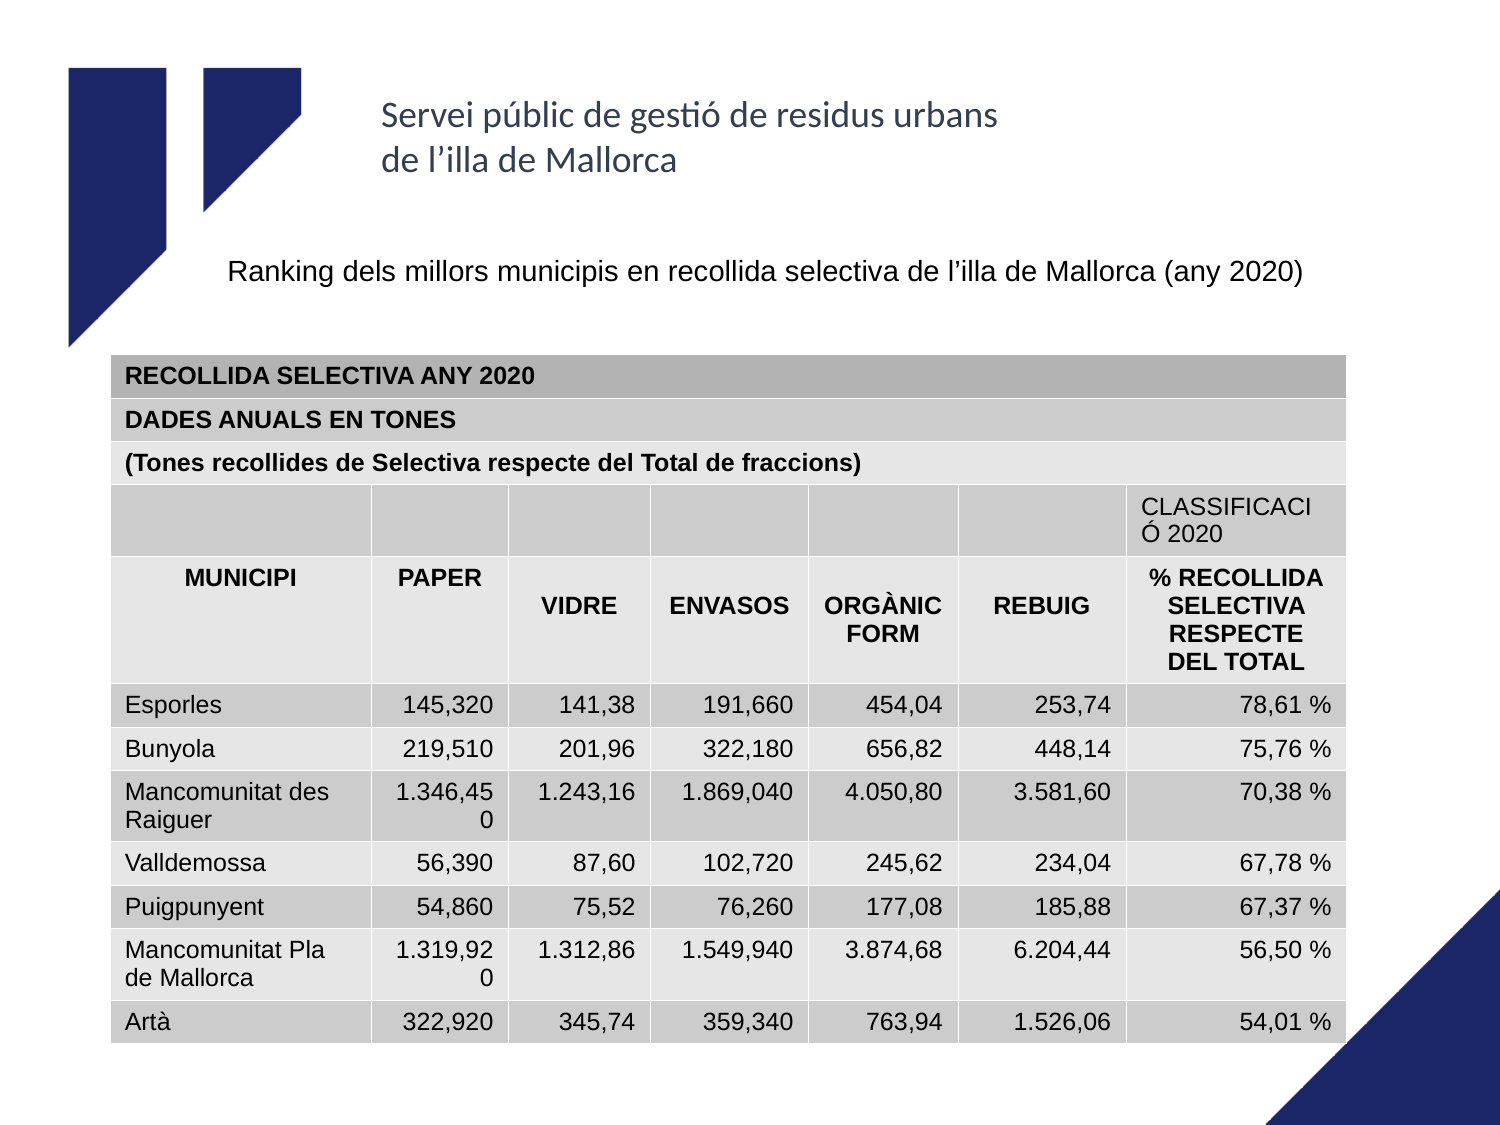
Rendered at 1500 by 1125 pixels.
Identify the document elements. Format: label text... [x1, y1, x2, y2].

table_cell 234,04 [959, 842, 1126, 885]
table_cell 1.243,16 [509, 771, 650, 841]
table_cell 76,260 [651, 886, 808, 928]
table_cell Artà [111, 1001, 371, 1043]
table_cell Bunyola [111, 728, 371, 770]
table_cell (Tones recollides de Selectiva respecte del Total de fraccions) [111, 442, 1346, 484]
table_cell % RECOLLIDA SELECTIVA RESPECTE DEL TOTAL [1127, 557, 1346, 683]
table_cell 75,76 % [1127, 728, 1346, 770]
title Servei públic de gestió de residus urbans de l’illa de Mallorca [366, 82, 1099, 213]
table_cell 177,08 [809, 886, 958, 928]
table_cell 1.312,86 [509, 929, 650, 1000]
table_cell 3.874,68 [809, 929, 958, 1000]
table_cell 219,510 [372, 728, 508, 770]
table_cell [959, 485, 1126, 556]
table_cell [651, 485, 808, 556]
table_cell 201,96 [509, 728, 650, 770]
table_cell 141,38 [509, 684, 650, 727]
text_box Ranking dels millors municipis en recollida selectiva de l’illa de Mallorca (any 2020) [212, 248, 1371, 328]
table_cell ENVASOS [651, 557, 808, 683]
table_cell DADES ANUALS EN TONES [111, 399, 1346, 441]
table_cell 322,920 [372, 1001, 508, 1043]
table_cell 448,14 [959, 728, 1126, 770]
table_cell 87,60 [509, 842, 650, 885]
table_cell CLASSIFICACIÓ 2020 [1127, 485, 1346, 556]
table_cell 70,38 % [1127, 771, 1346, 841]
table_cell 1.869,040 [651, 771, 808, 841]
table_cell [111, 485, 371, 556]
table_cell [509, 485, 650, 556]
table_cell REBUIG [959, 557, 1126, 683]
table_cell 67,37 % [1127, 886, 1346, 928]
table_cell 54,01 % [1127, 1001, 1346, 1043]
table_cell 67,78 % [1127, 842, 1346, 885]
table_header RECOLLIDA SELECTIVA ANY 2020 [111, 355, 1346, 398]
table_cell 145,320 [372, 684, 508, 727]
table_cell 1.319,920 [372, 929, 508, 1000]
table_cell 4.050,80 [809, 771, 958, 841]
picture [0, 0, 1500, 1125]
table_cell 763,94 [809, 1001, 958, 1043]
table_cell MUNICIPI [111, 557, 371, 683]
table_cell 253,74 [959, 684, 1126, 727]
table_cell Mancomunitat Pla de Mallorca [111, 929, 371, 1000]
table_cell 191,660 [651, 684, 808, 727]
table_cell Mancomunitat des Raiguer [111, 771, 371, 841]
table_cell 345,74 [509, 1001, 650, 1043]
table_cell VIDRE [509, 557, 650, 683]
table_cell 359,340 [651, 1001, 808, 1043]
table_cell 3.581,60 [959, 771, 1126, 841]
table_cell Valldemossa [111, 842, 371, 885]
table_cell 454,04 [809, 684, 958, 727]
table_cell 1.346,450 [372, 771, 508, 841]
table_cell 185,88 [959, 886, 1126, 928]
table_cell 56,50 % [1127, 929, 1346, 1000]
table_cell 54,860 [372, 886, 508, 928]
table_cell 75,52 [509, 886, 650, 928]
table_cell 322,180 [651, 728, 808, 770]
table_cell 78,61 % [1127, 684, 1346, 727]
table_cell 102,720 [651, 842, 808, 885]
table_cell 1.549,940 [651, 929, 808, 1000]
table_cell 6.204,44 [959, 929, 1126, 1000]
table_cell PAPER [372, 557, 508, 683]
table_cell 245,62 [809, 842, 958, 885]
table_cell [372, 485, 508, 556]
table_cell Esporles [111, 684, 371, 727]
table_cell Puigpunyent [111, 886, 371, 928]
table_cell 1.526,06 [959, 1001, 1126, 1043]
table_cell ORGÀNIC FORM [809, 557, 958, 683]
table_cell [809, 485, 958, 556]
table_cell 656,82 [809, 728, 958, 770]
table_cell 56,390 [372, 842, 508, 885]
